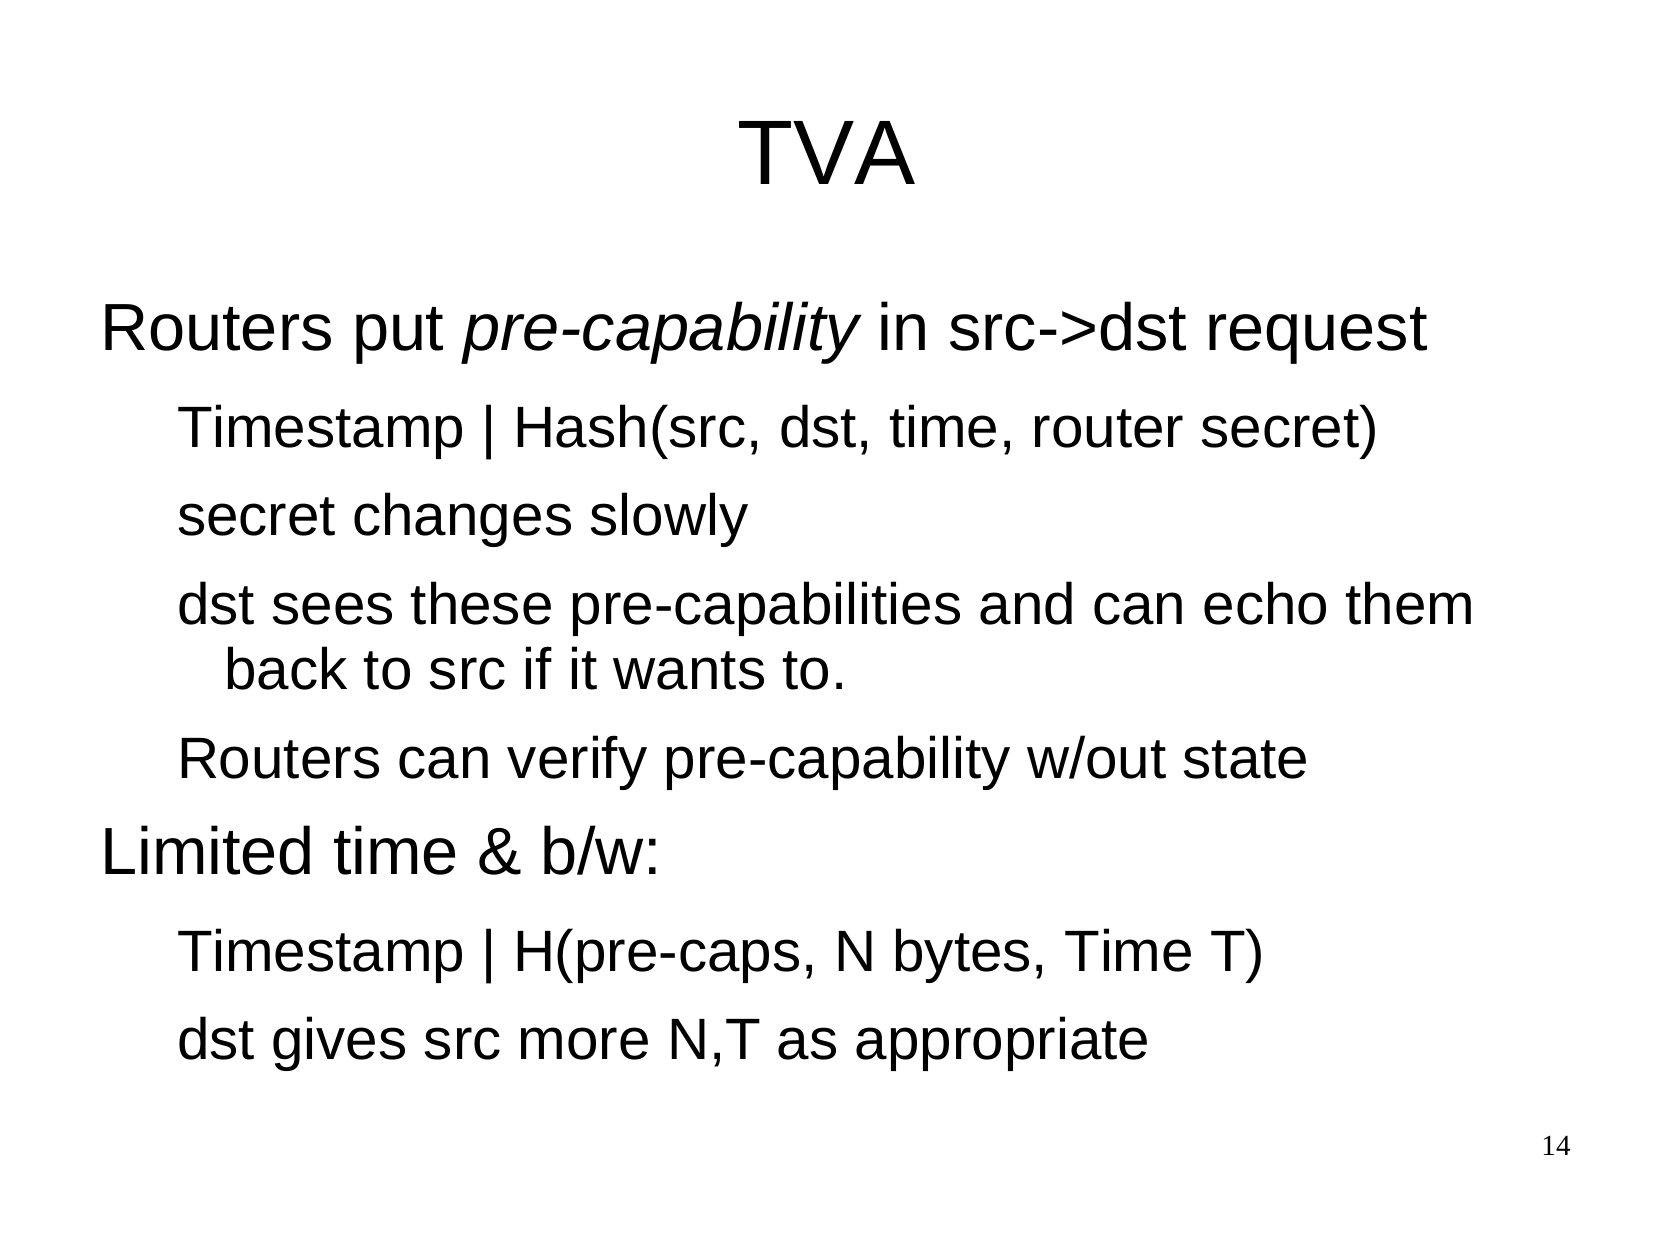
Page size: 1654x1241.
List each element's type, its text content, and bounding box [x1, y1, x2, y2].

list Routers put pre-capability in src->dst request Timestamp | Hash(src, dst, time, router secret) secret changes slowly dst sees these pre-capabilities and can echo them back to src if it wants to. Routers can verify pre-capability w/out state Limited time & b/w: Timestamp | H(pre-caps, N bytes, Time T) dst gives src more N,T as appropriate [82, 290, 1571, 1142]
title TVA [82, 56, 1571, 250]
